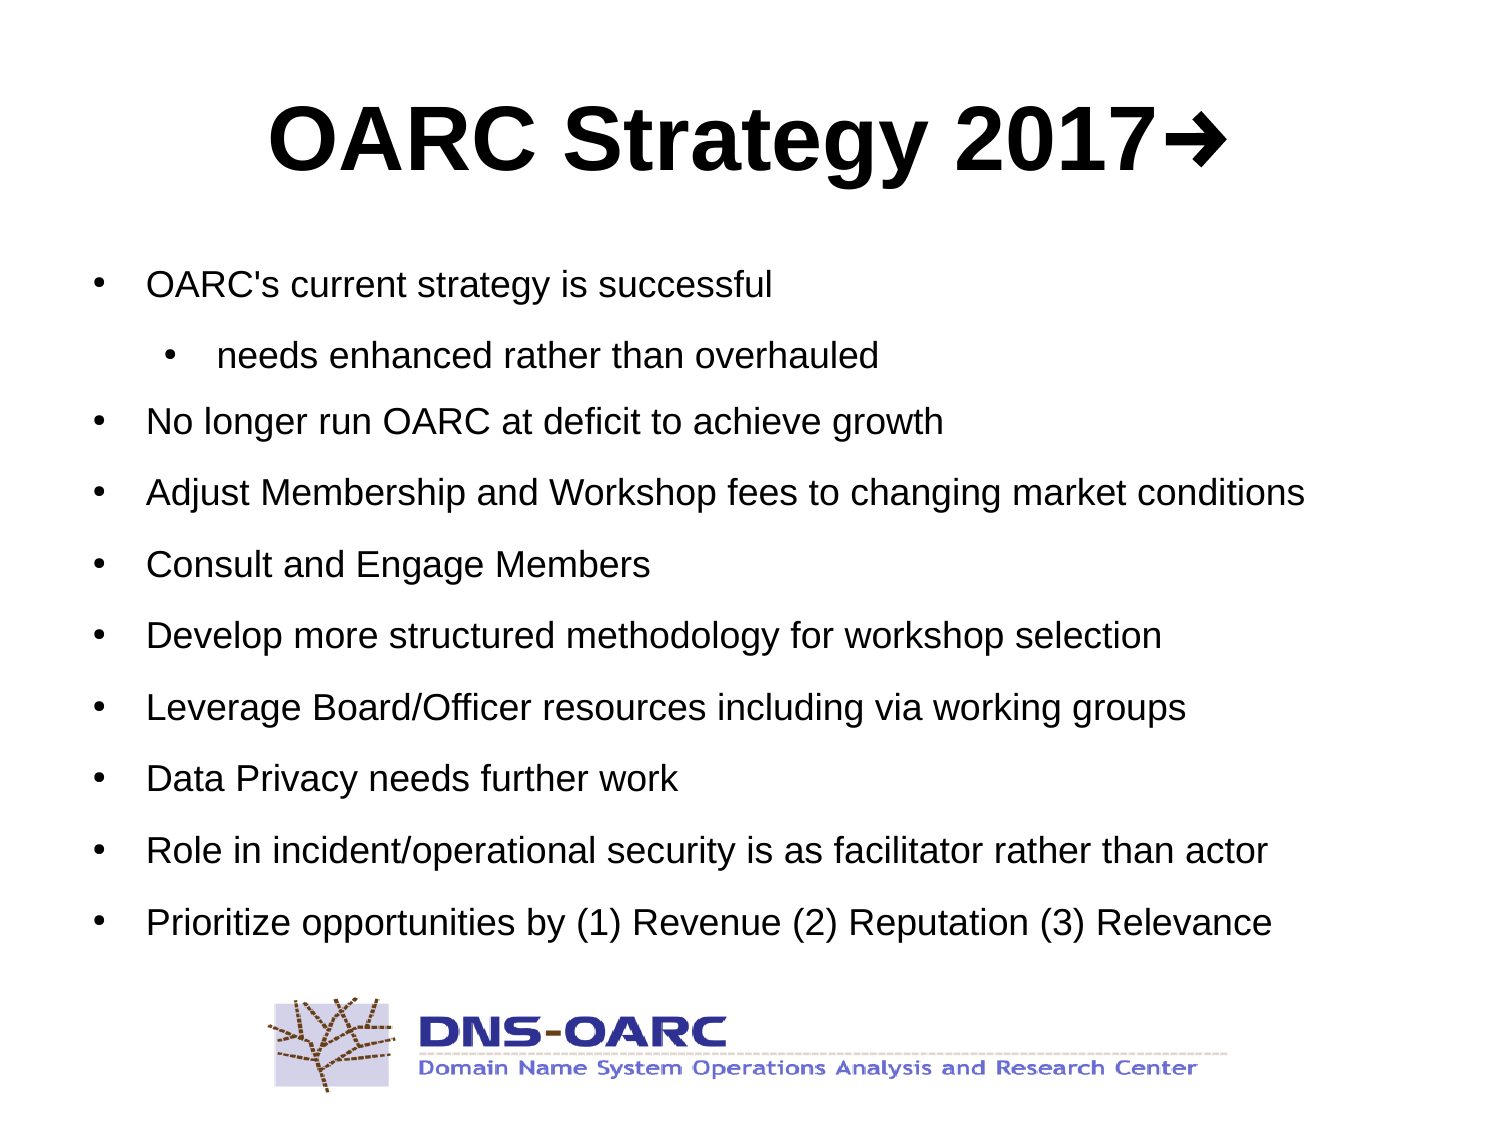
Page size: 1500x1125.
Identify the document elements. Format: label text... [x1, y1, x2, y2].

list OARC's current strategy is successful needs enhanced rather than overhauled No longer run OARC at deficit to achieve growth Adjust Membership and Workshop fees to changing market conditions Consult and Engage Members Develop more structured methodology for workshop selection Leverage Board/Officer resources including via working groups Data Privacy needs further work Role in incident/operational security is as facilitator rather than actor Prioritize opportunities by (1) Revenue (2) Reputation (3) Relevance [75, 263, 1425, 916]
picture [214, 991, 1259, 1099]
title OARC Strategy 2017→ [75, 44, 1425, 233]
